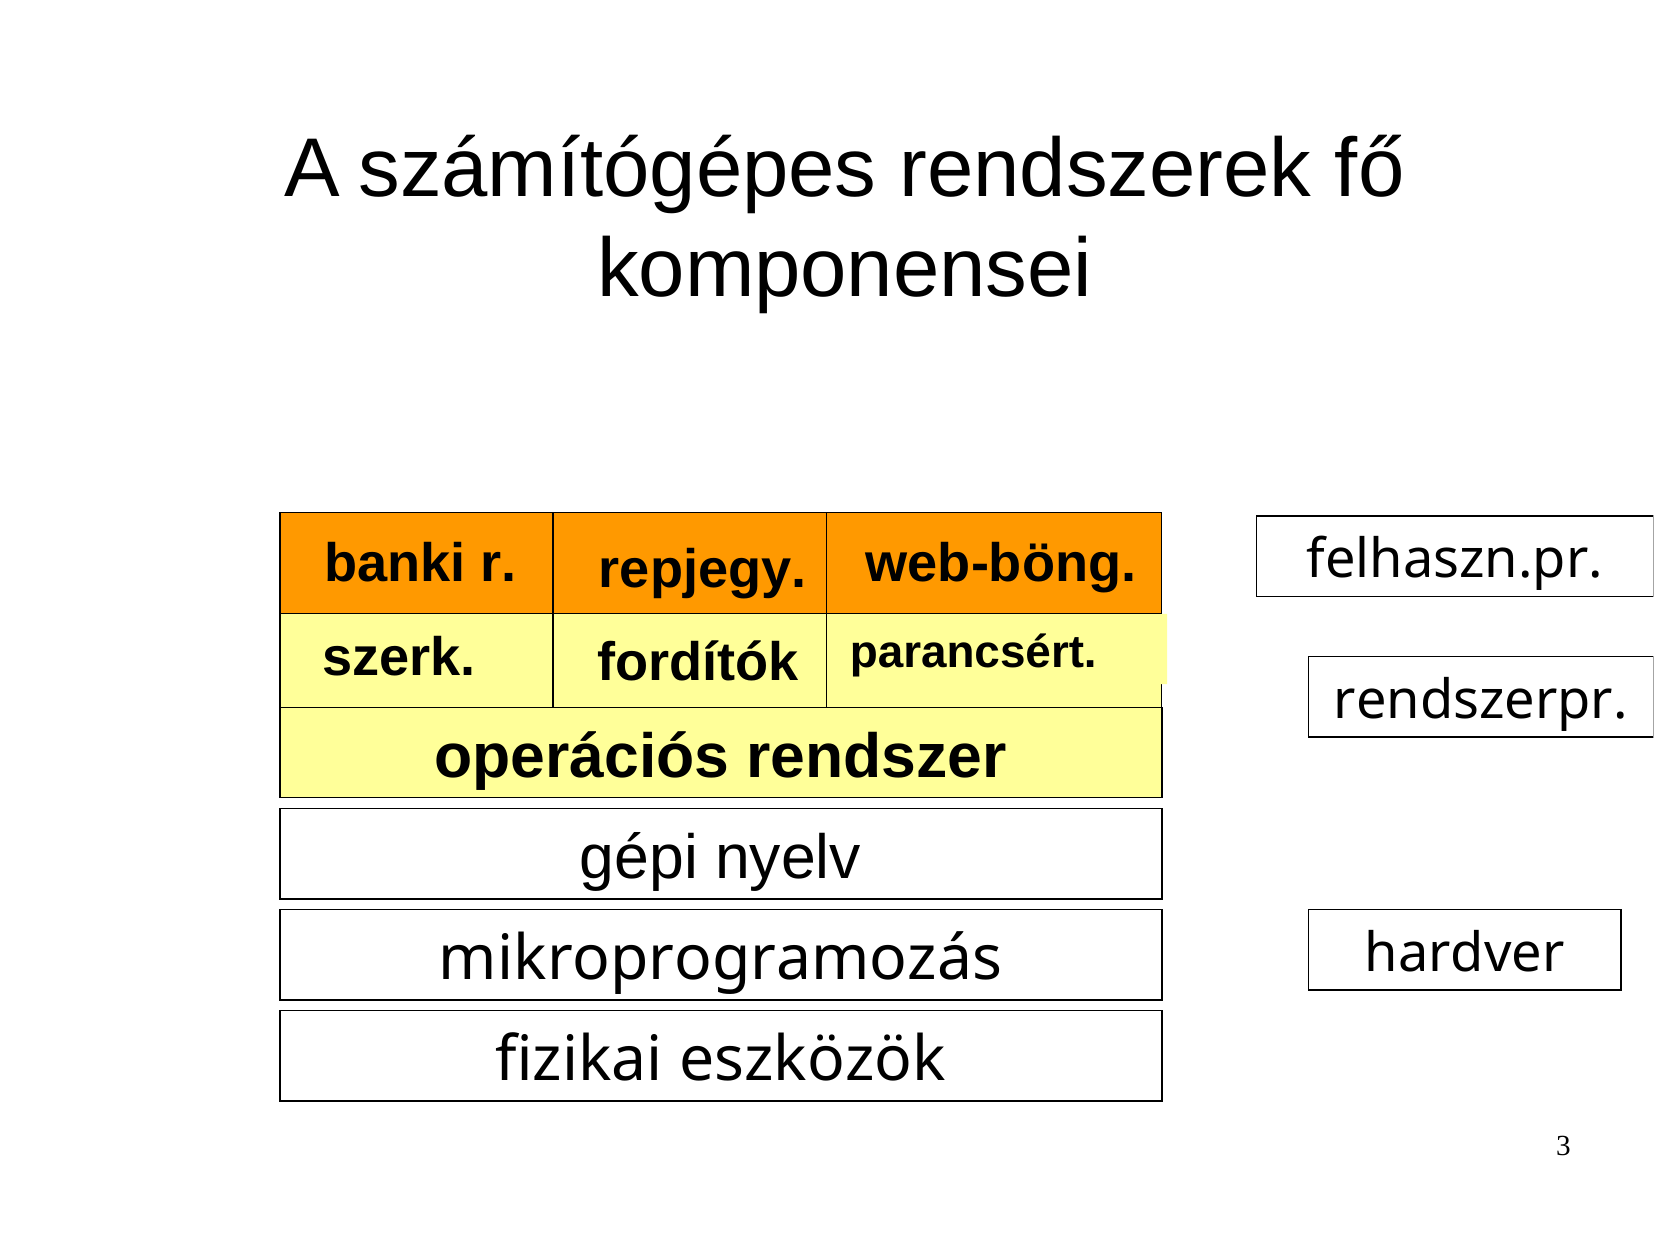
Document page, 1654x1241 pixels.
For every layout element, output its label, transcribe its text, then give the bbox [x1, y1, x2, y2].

text_box [279, 512, 1162, 708]
text_box mikroprogramozás [279, 909, 1162, 1000]
text_box rendszerpr. [1308, 656, 1654, 738]
text_box hardver [1308, 909, 1621, 990]
title A számítógépes rendszerek fő komponensei [124, 110, 1530, 317]
text_box fordítók [582, 618, 815, 700]
text_box gépi nyelv [279, 808, 1162, 899]
text_box web-böng. [850, 520, 1152, 601]
text_box parancsért. [835, 613, 1168, 685]
text_box szerk. [307, 614, 491, 695]
text_box operációs rendszer [279, 707, 1162, 798]
text_box fizikai eszközök [279, 1010, 1162, 1101]
text_box repjegy. [584, 525, 837, 606]
text_box banki r. [309, 520, 533, 601]
text_box felhaszn.pr. [1256, 516, 1654, 597]
